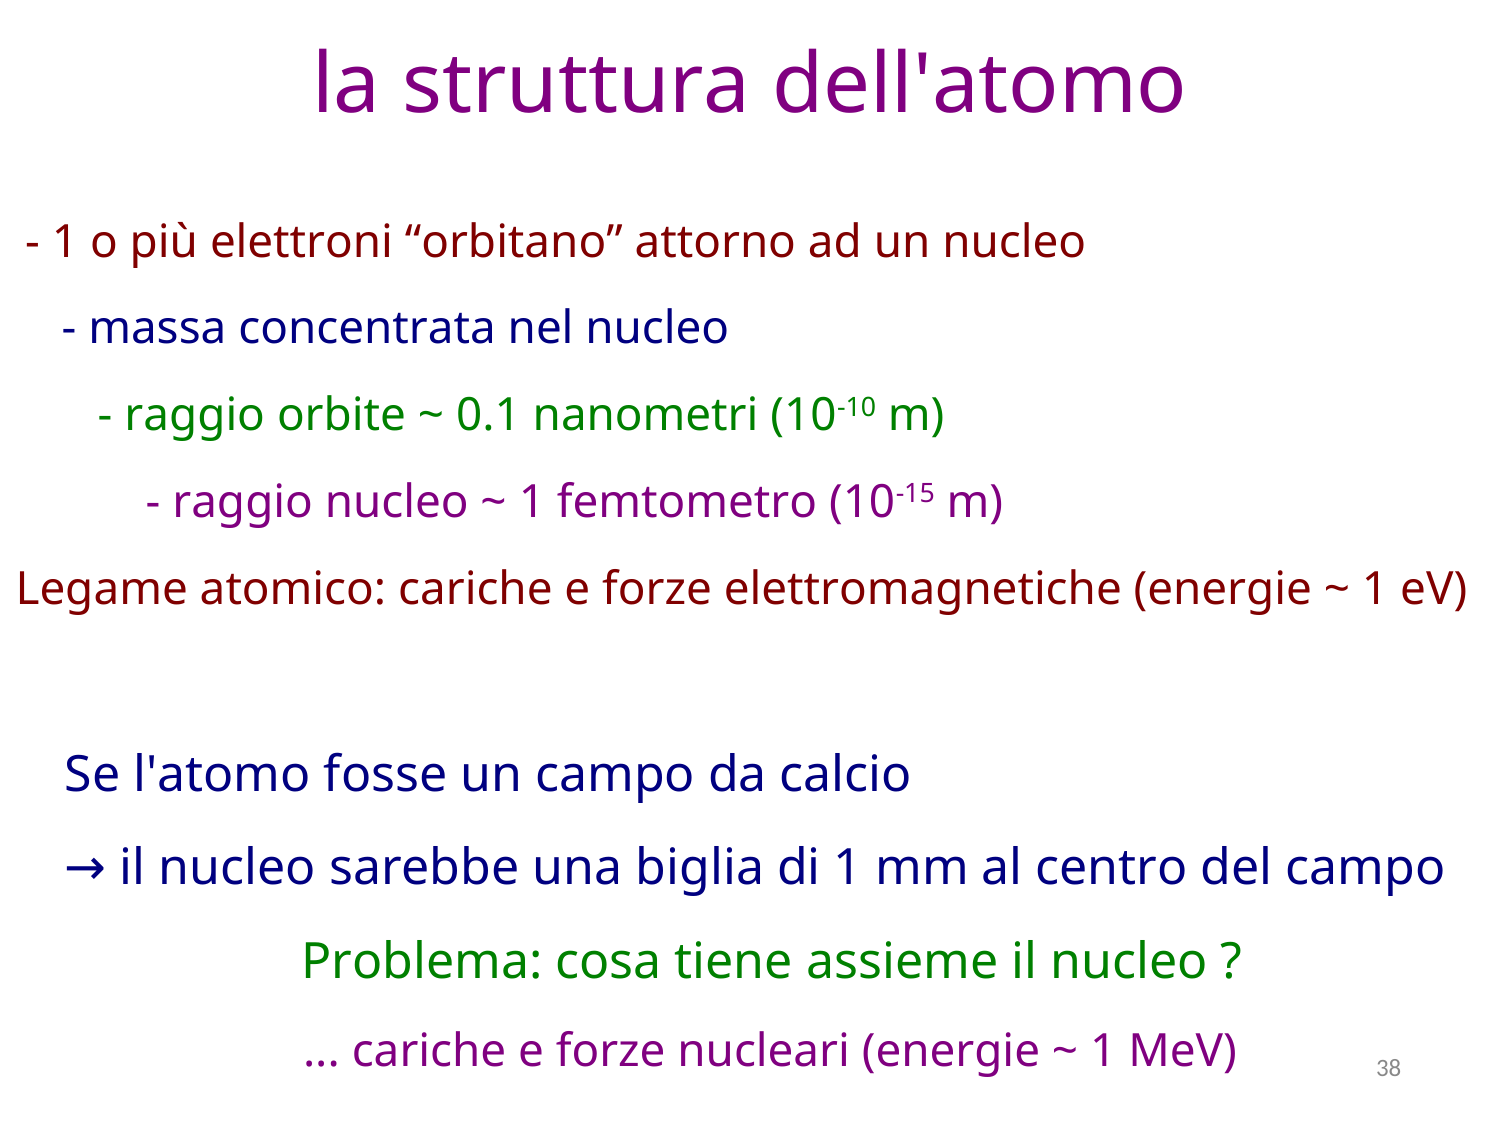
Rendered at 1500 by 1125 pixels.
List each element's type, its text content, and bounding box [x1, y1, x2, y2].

text_box - 1 o più elettroni “orbitano” attorno ad un nucleo - massa concentrata nel nucleo - raggio orbite ~ 0.1 nanometri (10-10 m) - raggio nucleo ~ 1 femtometro (10-15 m) Legame atomico: cariche e forze elettromagnetiche (energie ~ 1 eV) Se l'atomo fosse un campo da calcio → il nucleo sarebbe una biglia di 1 mm al centro del campo Problema: cosa tiene assieme il nucleo ? ... cariche e forze nucleari (energie ~ 1 MeV) [0, 194, 1495, 1052]
text_box la struttura dell'atomo [112, 0, 1388, 153]
text_box <numero> [1074, 1052, 1417, 1095]
